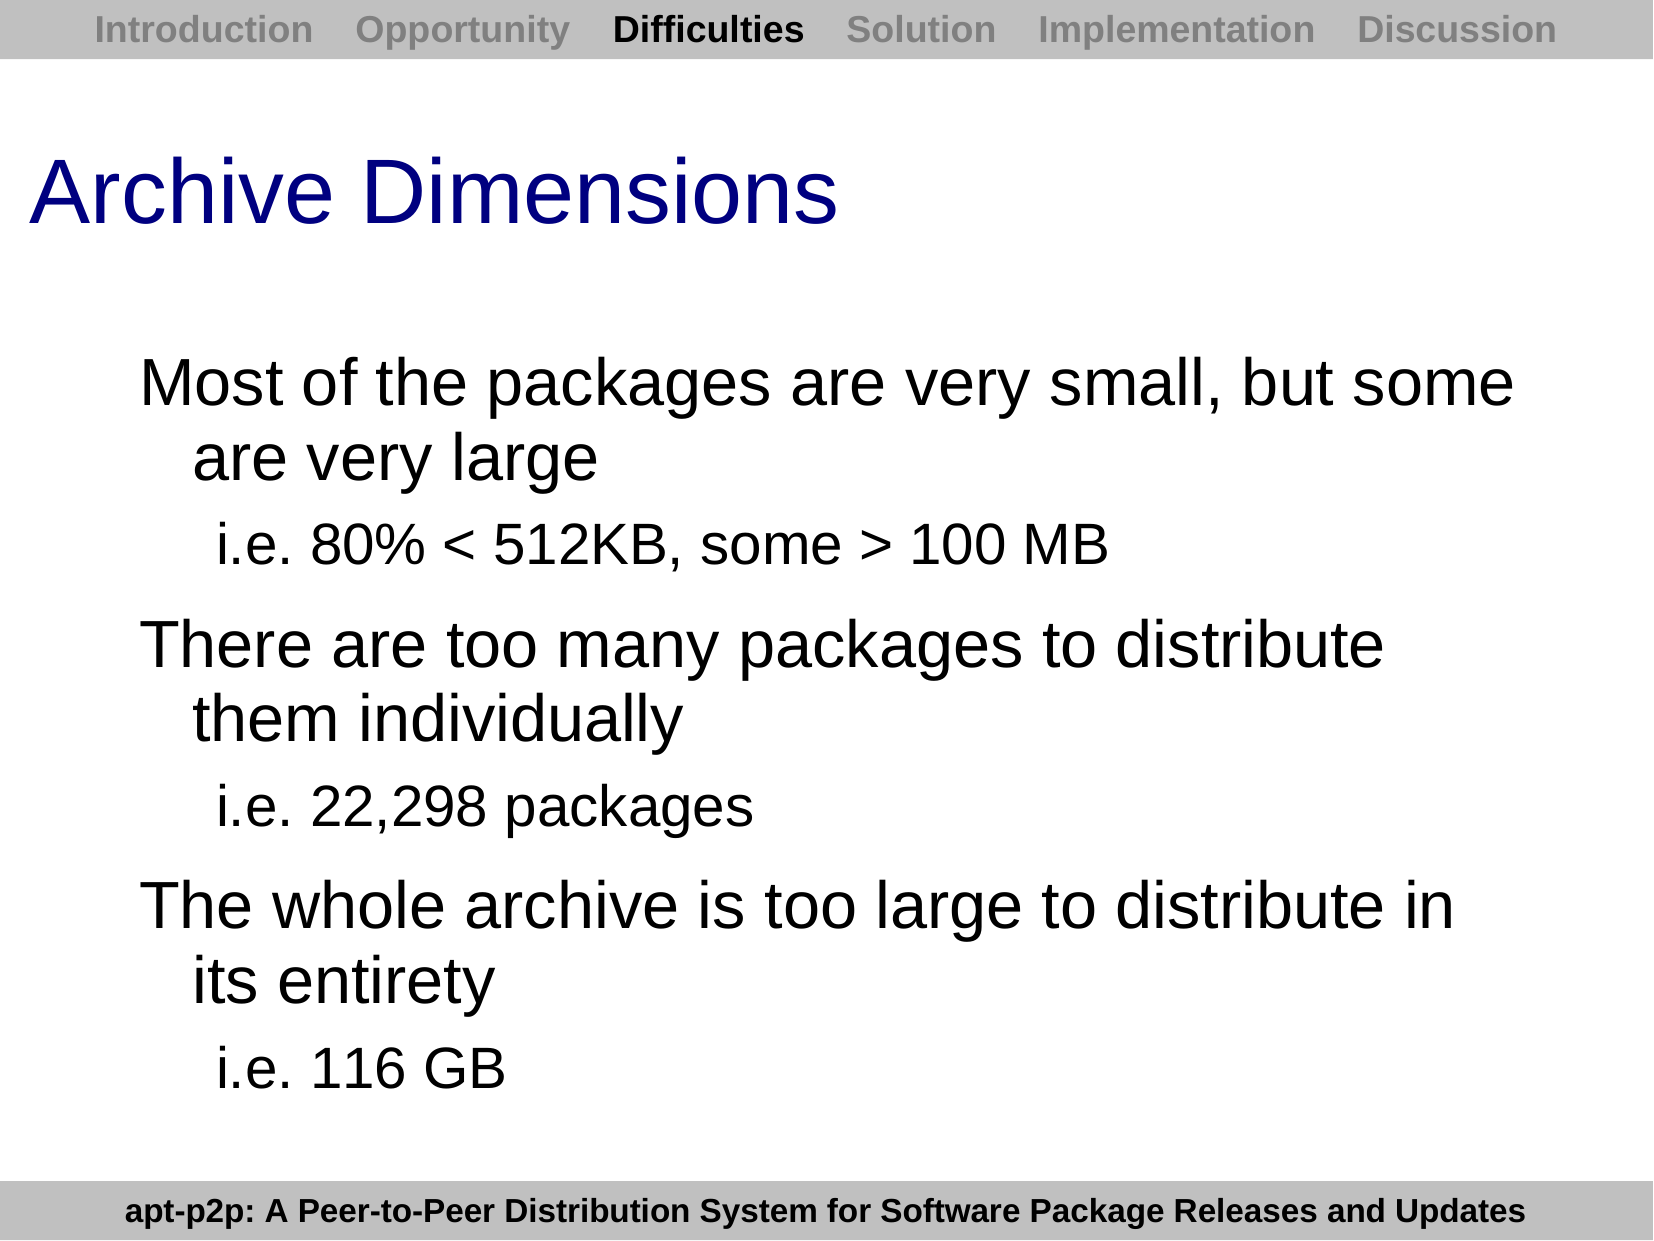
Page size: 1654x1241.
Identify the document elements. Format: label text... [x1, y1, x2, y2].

list Most of the packages are very small, but some are very large i.e. 80% < 512KB, some > 100 MB There are too many packages to distribute them individually i.e. 22,298 packages The whole archive is too large to distribute in its entirety i.e. 116 GB [121, 344, 1534, 1127]
title Archive Dimensions [29, 88, 1442, 296]
